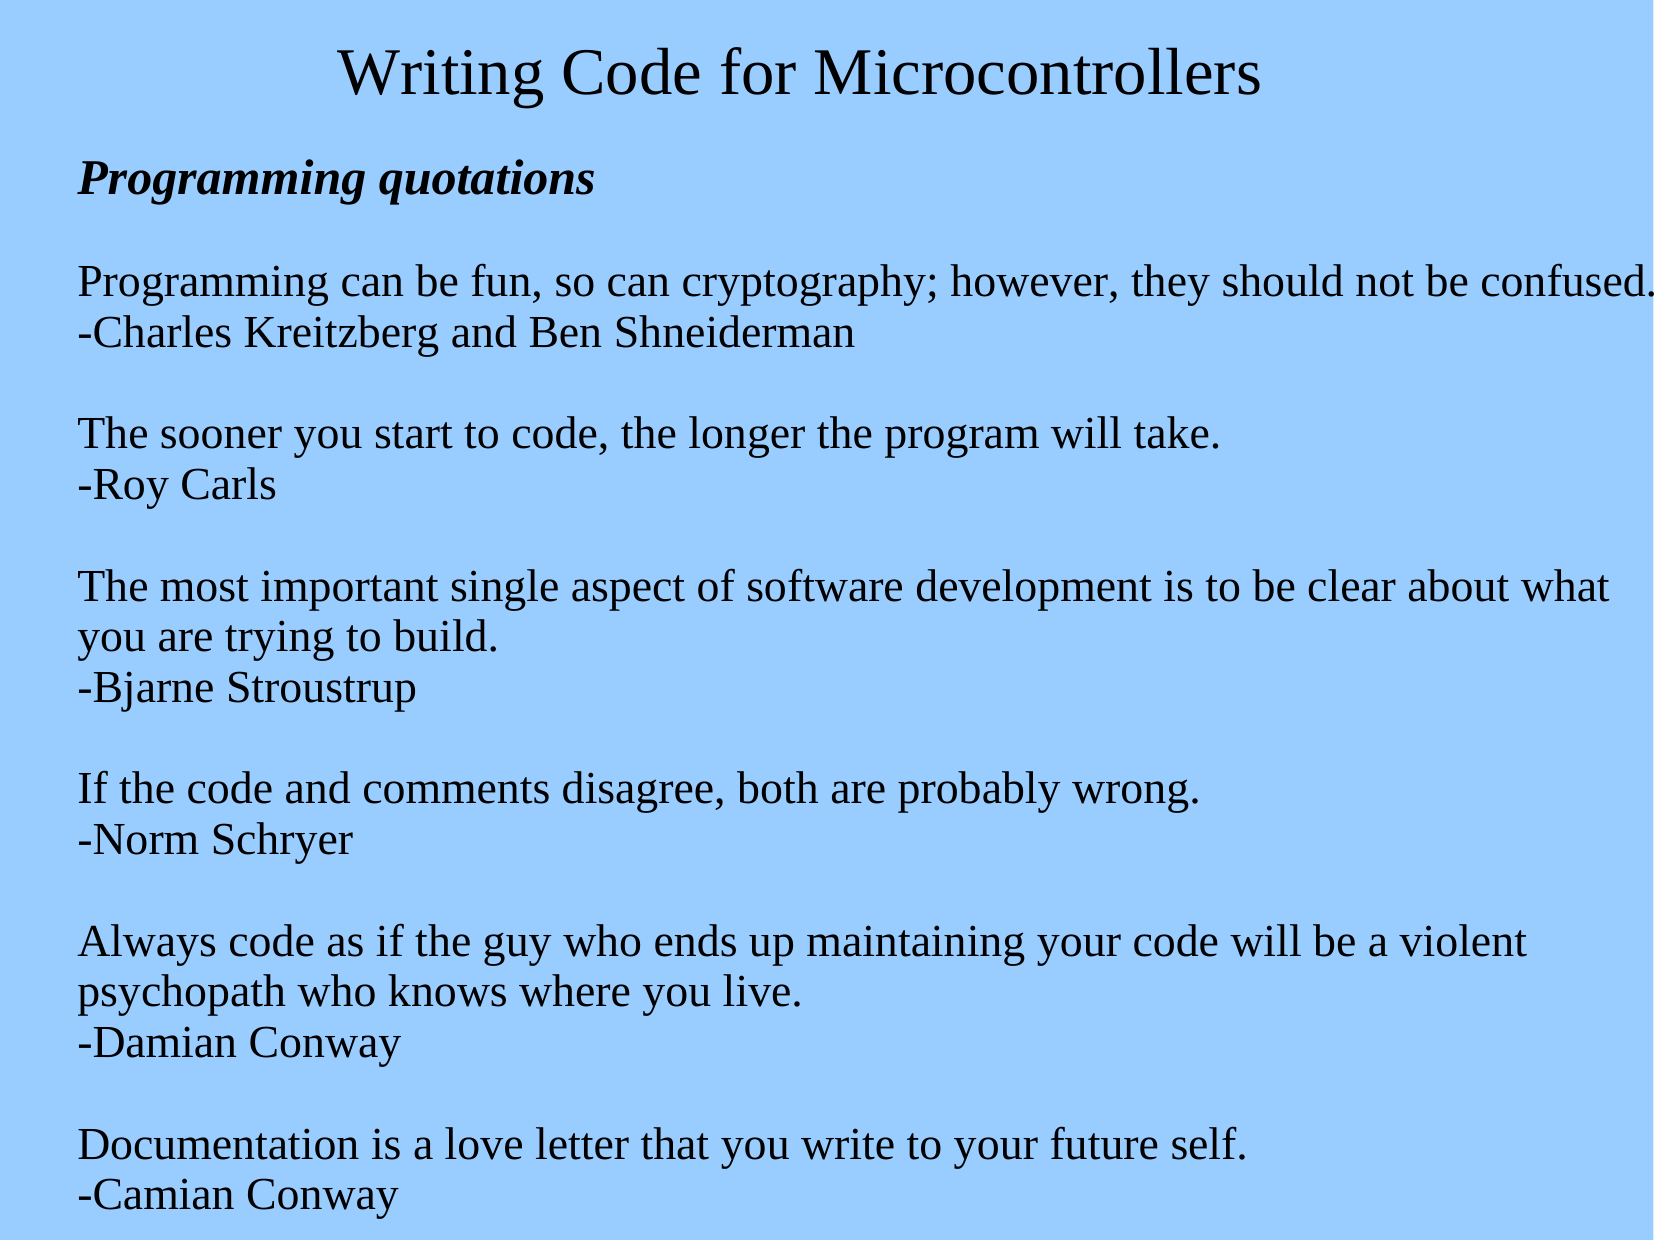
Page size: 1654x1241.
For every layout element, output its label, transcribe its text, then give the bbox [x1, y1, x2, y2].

text_box Programming quotations Programming can be fun, so can cryptography; however, they should not be confused. -Charles Kreitzberg and Ben Shneiderman The sooner you start to code, the longer the program will take. -Roy Carls The most important single aspect of software development is to be clear about what you are trying to build. -Bjarne Stroustrup If the code and comments disagree, both are probably wrong. -Norm Schryer Always code as if the guy who ends up maintaining your code will be a violent psychopath who knows where you live. -Damian Conway Documentation is a love letter that you write to your future self. -Camian Conway [77, 150, 1654, 1241]
text_box [75, 225, 1538, 1126]
text_box Writing Code for Microcontrollers [337, 35, 1265, 110]
